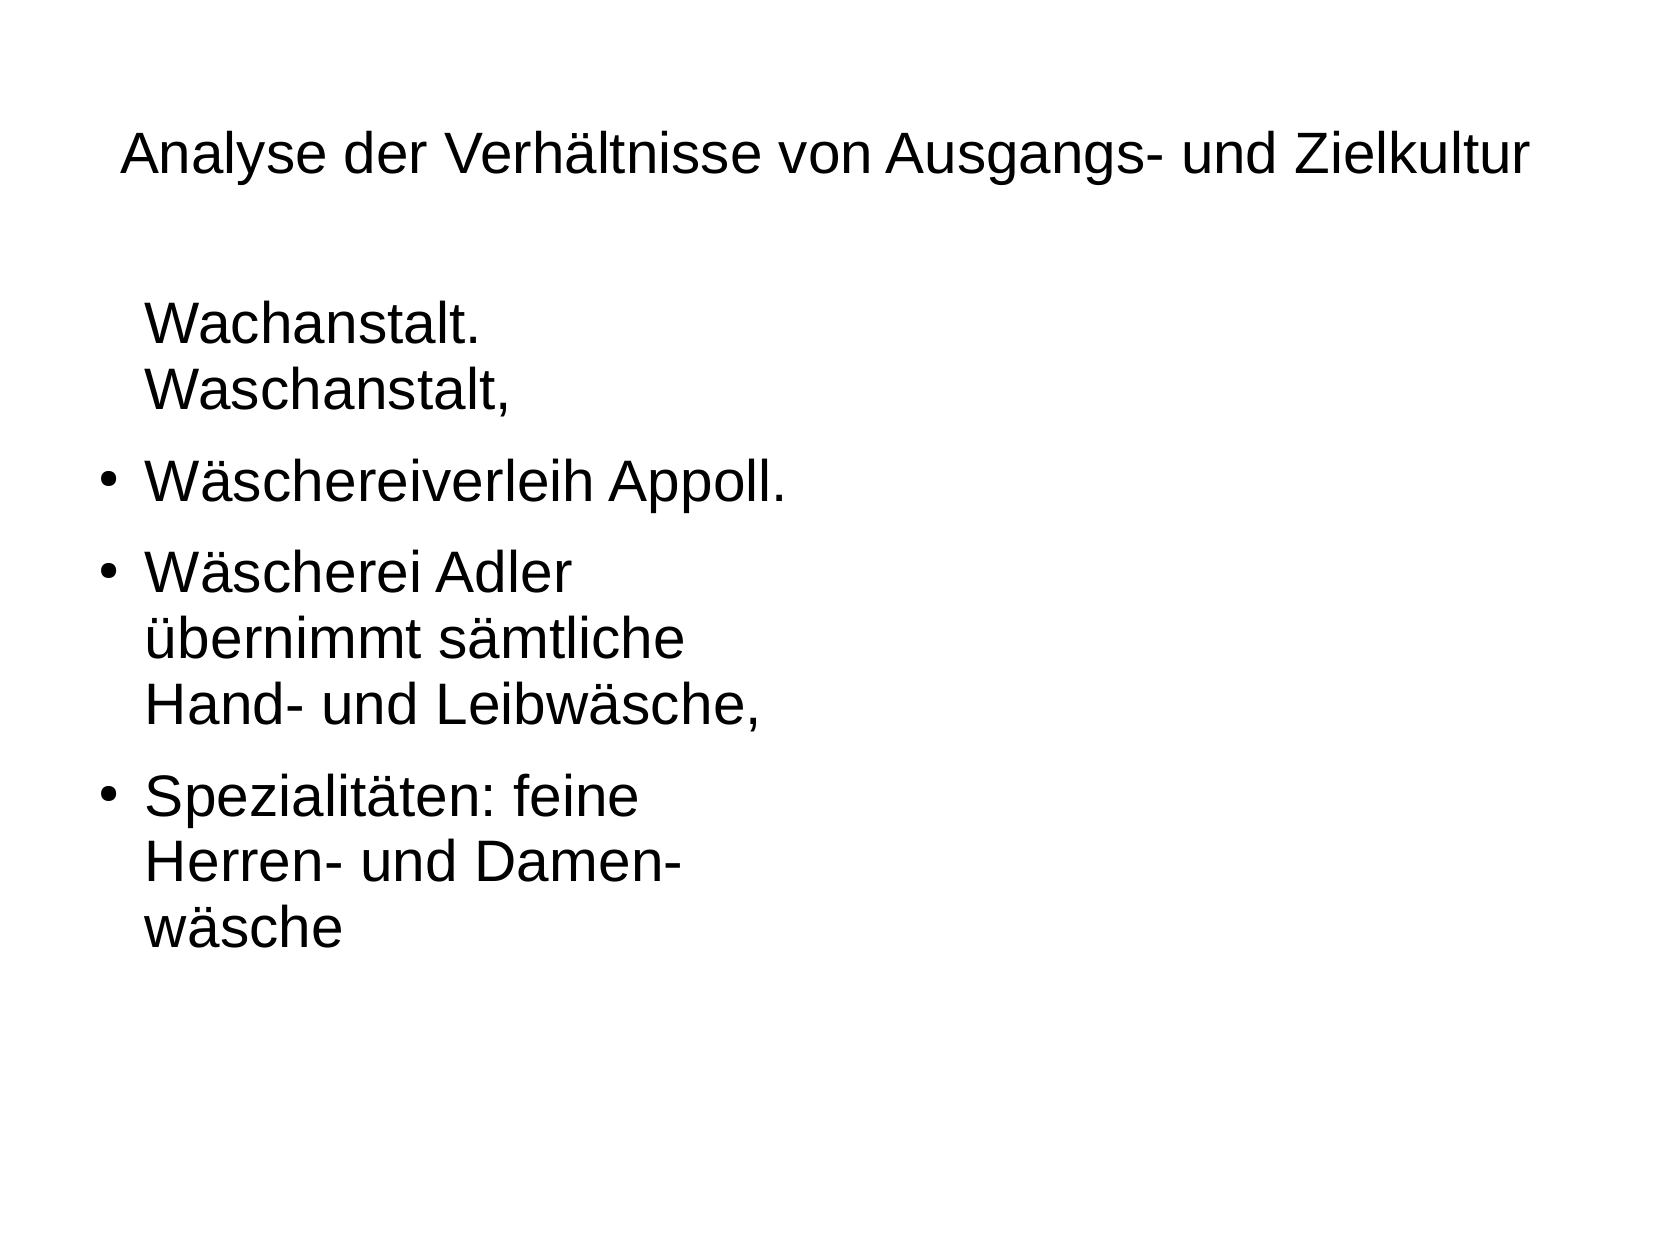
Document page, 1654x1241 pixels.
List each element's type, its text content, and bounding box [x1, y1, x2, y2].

title Analyse der Verhältnisse von Ausgangs- und Zielkultur [82, 49, 1571, 257]
list Wachanstalt. Waschanstalt, Wäschereiverleih Appoll. Wäscherei Adler übernimmt sämtliche Hand- und Leibwäsche, Spezialitäten: feine Herren- und Damen-wäsche [82, 290, 809, 1010]
